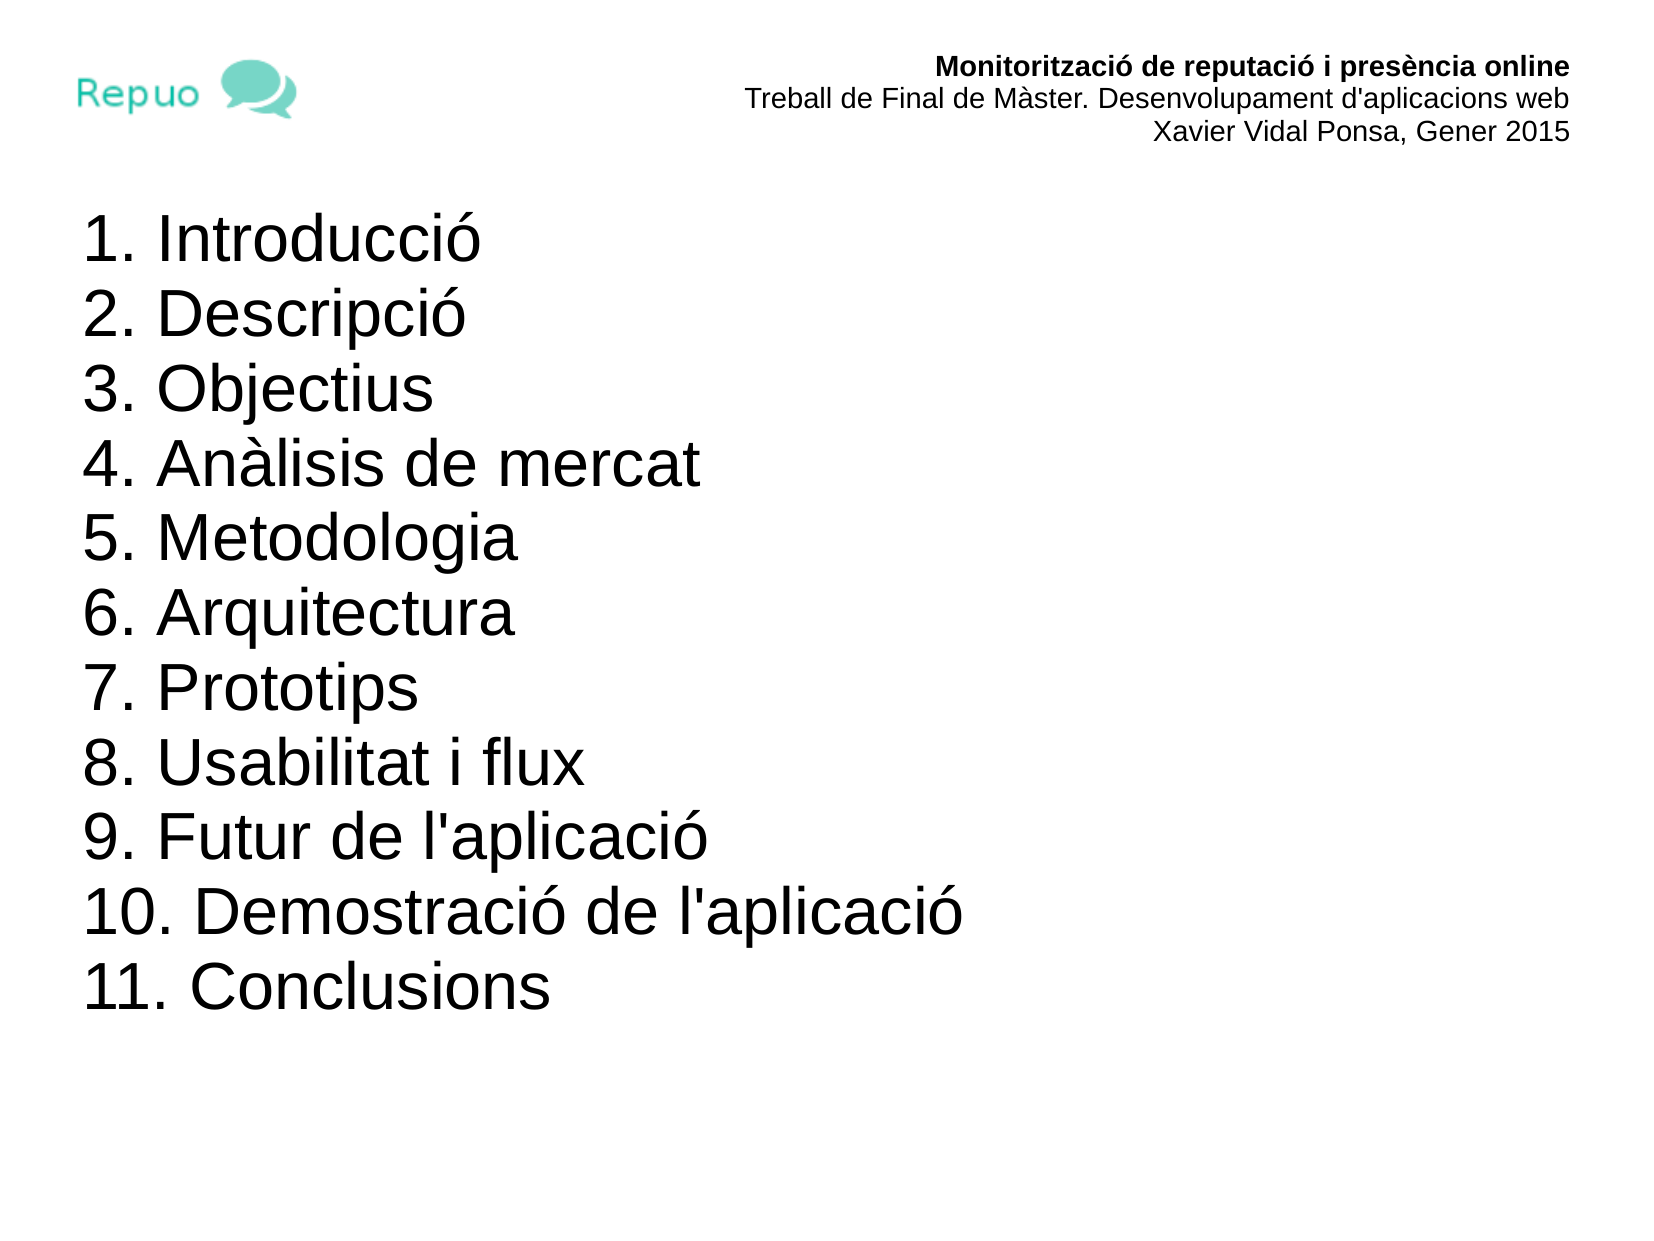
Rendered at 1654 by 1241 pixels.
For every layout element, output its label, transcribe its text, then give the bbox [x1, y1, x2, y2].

subtitle Introducció Descripció Objectius Anàlisis de mercat Metodologia Arquitectura Prototips Usabilitat i flux Futur de l'aplicació Demostració de l'aplicació Conclusions [82, 201, 1571, 1099]
title Monitorització de reputació i presència online Treball de Final de Màster. Desenvolupament d'aplicacions web Xavier Vidal Ponsa, Gener 2015 [82, 49, 1571, 201]
picture [58, 32, 309, 150]
